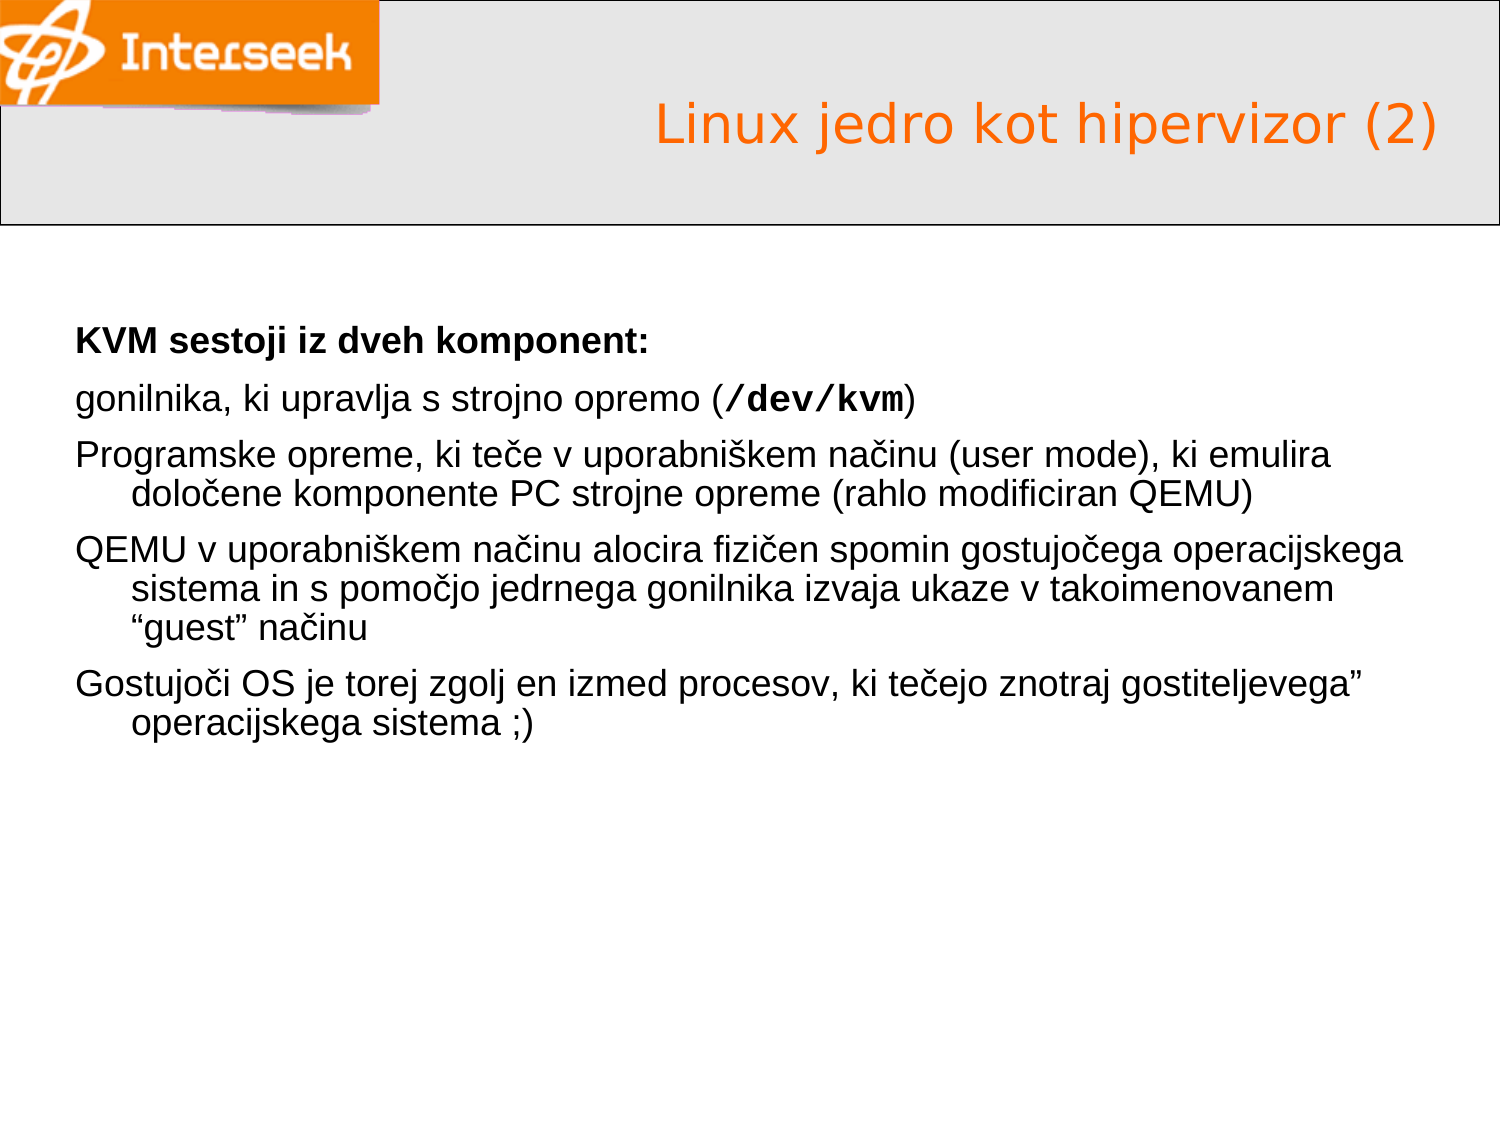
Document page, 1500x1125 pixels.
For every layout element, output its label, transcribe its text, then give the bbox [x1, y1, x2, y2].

text_box [0, 0, 1500, 225]
list KVM sestoji iz dveh komponent: gonilnika, ki upravlja s strojno opremo (/dev/kvm) Programske opreme, ki teče v uporabniškem načinu (user mode), ki emulira določene komponente PC strojne opreme (rahlo modificiran QEMU) QEMU v uporabniškem načinu alocira fizičen spomin gostujočega operacijskega sistema in s pomočjo jedrnega gonilnika izvaja ukaze v takoimenovanem “guest” načinu Gostujoči OS je torej zgolj en izmed procesov, ki tečejo znotraj gostiteljevega” operacijskega sistema ;) [75, 263, 1425, 1006]
picture [0, 0, 410, 120]
title Linux jedro kot hipervizor (2) [430, 31, 1459, 220]
